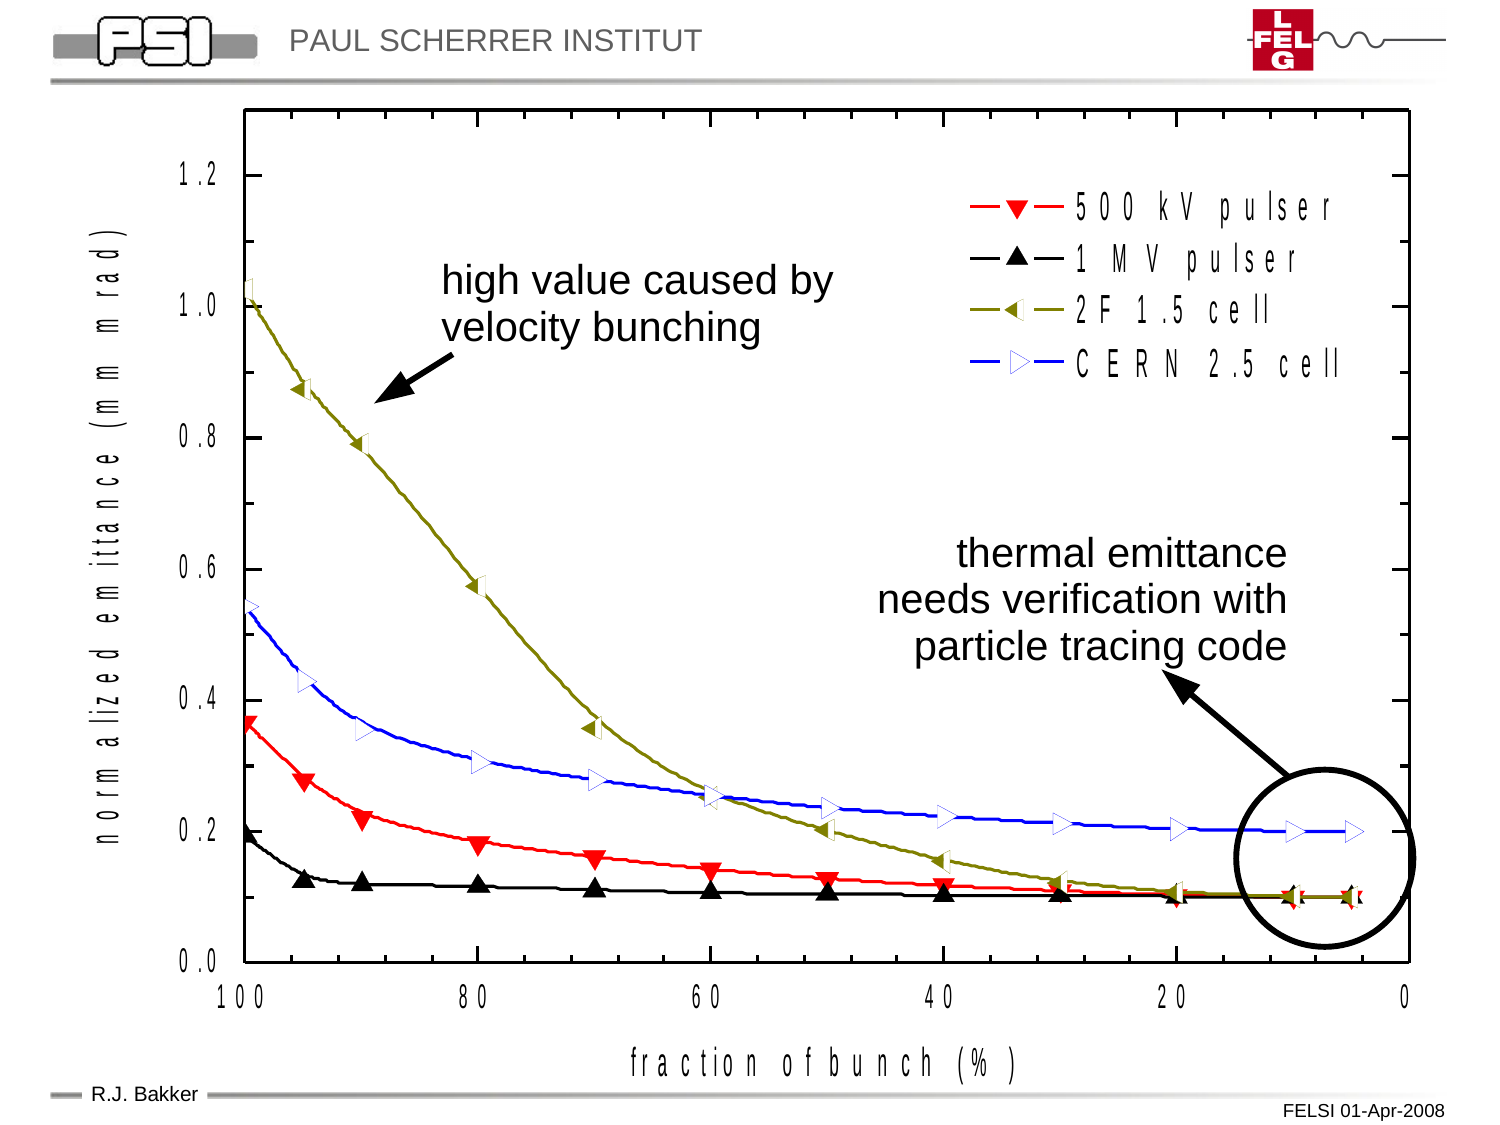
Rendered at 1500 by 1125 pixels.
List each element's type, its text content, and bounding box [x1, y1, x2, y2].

picture [208, 1092, 1447, 1099]
picture [50, 1092, 82, 1099]
text_box high value caused by velocity bunching [426, 249, 849, 359]
text_box thermal emittance needs verification with particle tracing code [862, 521, 1303, 678]
picture [50, 8, 1494, 1091]
